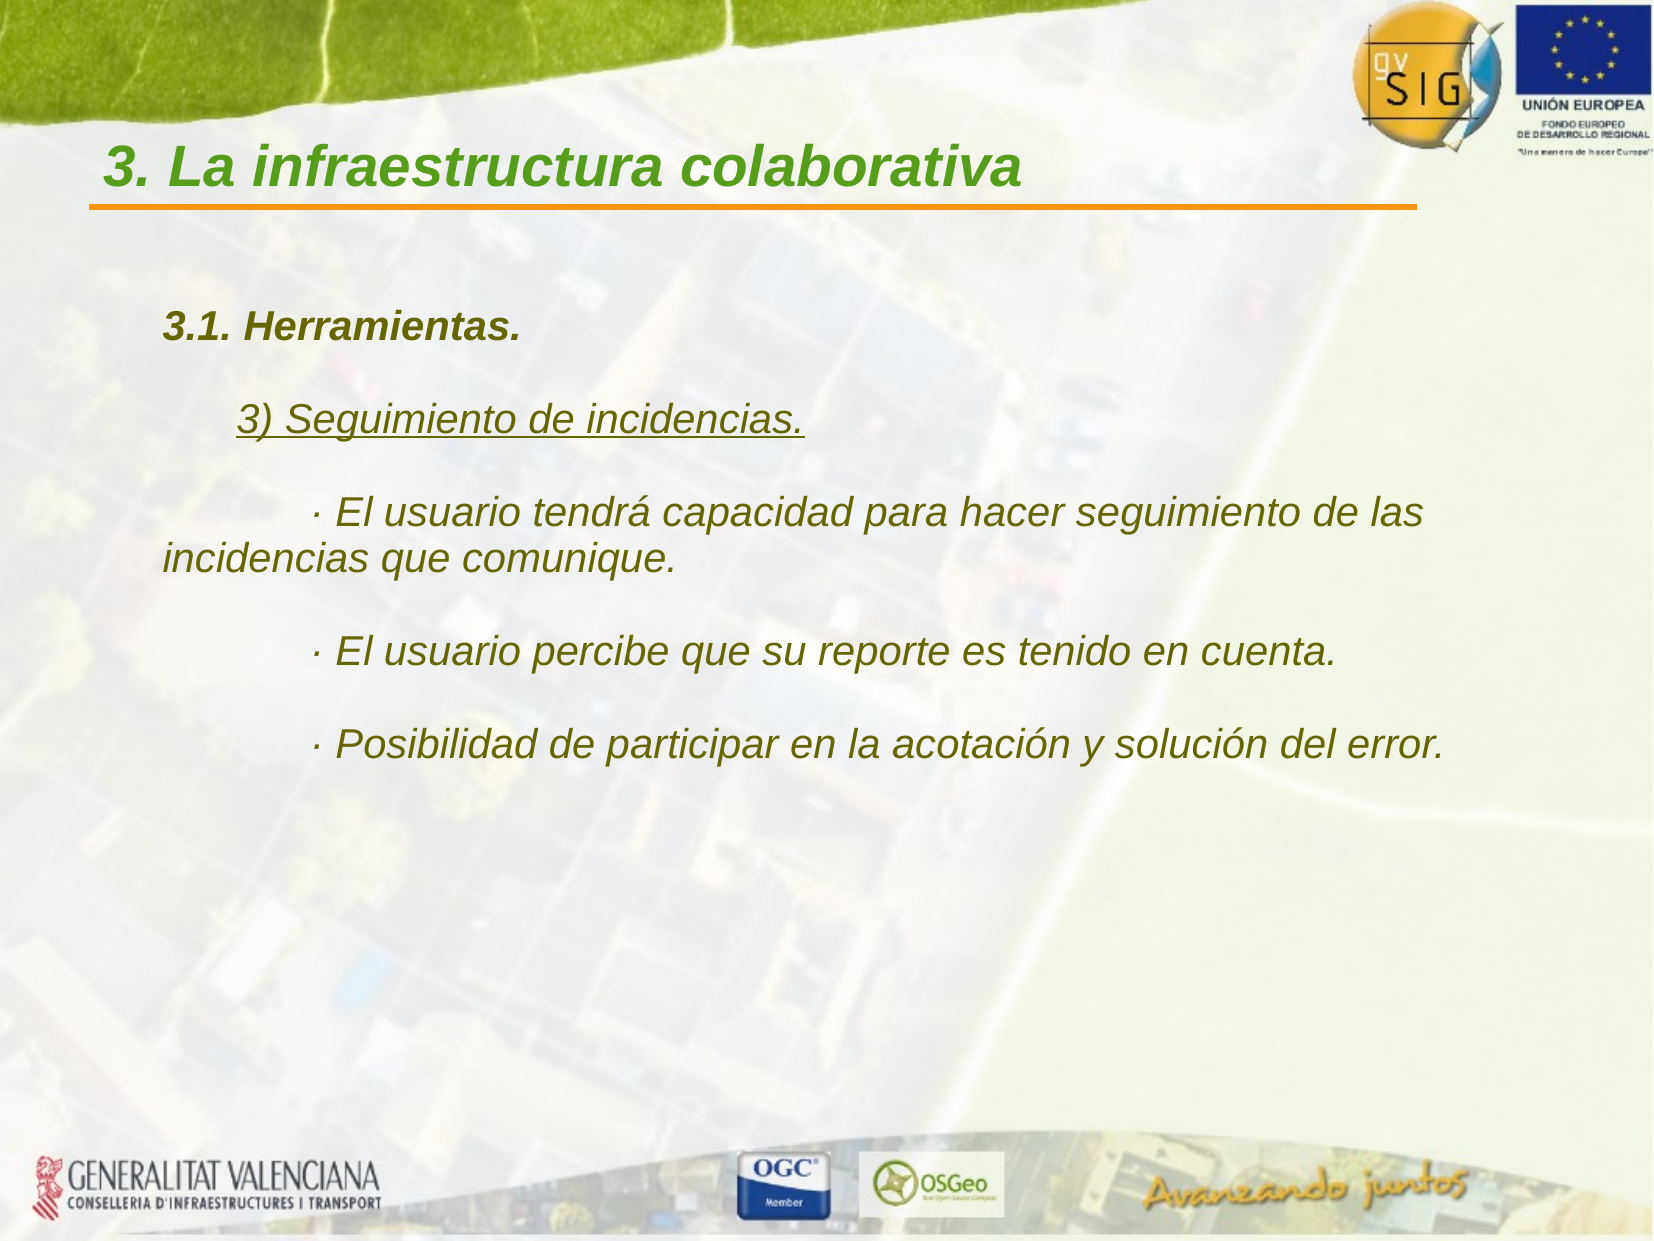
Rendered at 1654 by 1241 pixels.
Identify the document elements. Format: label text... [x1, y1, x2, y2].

text_box 3. La infraestructura colaborativa [88, 126, 1418, 215]
text_box 3.1. Herramientas. 3) Seguimiento de incidencias. · El usuario tendrá capacidad para hacer seguimiento de las incidencias que comunique. · El usuario percibe que su reporte es tenido en cuenta. · Posibilidad de participar en la acotación y solución del error. [147, 295, 1477, 840]
picture [0, 0, 1653, 1241]
